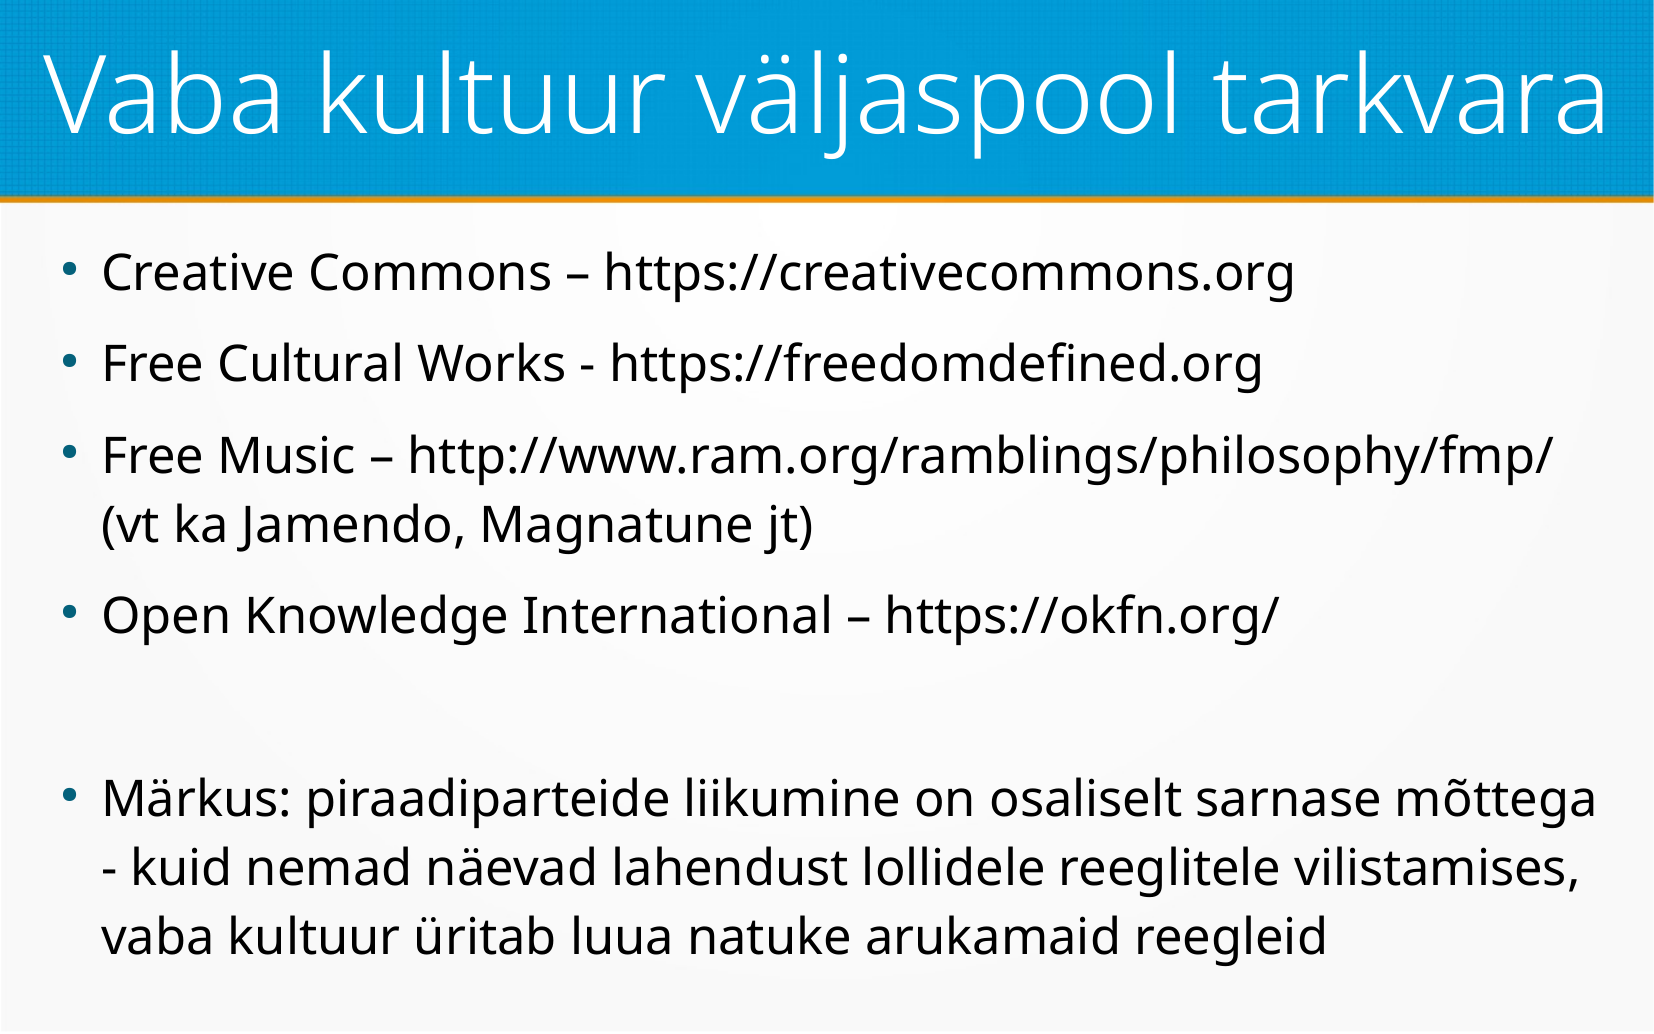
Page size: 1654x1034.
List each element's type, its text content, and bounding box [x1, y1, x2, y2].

picture [0, 195, 1654, 1034]
list Creative Commons – https://creativecommons.org Free Cultural Works - https://freedomdefined.org Free Music – http://www.ram.org/ramblings/philosophy/fmp/ (vt ka Jamendo, Magnatune jt) Open Knowledge International – https://okfn.org/ Märkus: piraadiparteide liikumine on osaliselt sarnase mõttega - kuid nemad näevad lahendust lollidele reeglitele vilistamises, vaba kultuur üritab luua natuke arukamaid reegleid [47, 236, 1607, 1002]
title Vaba kultuur väljaspool tarkvara [43, 0, 1619, 166]
